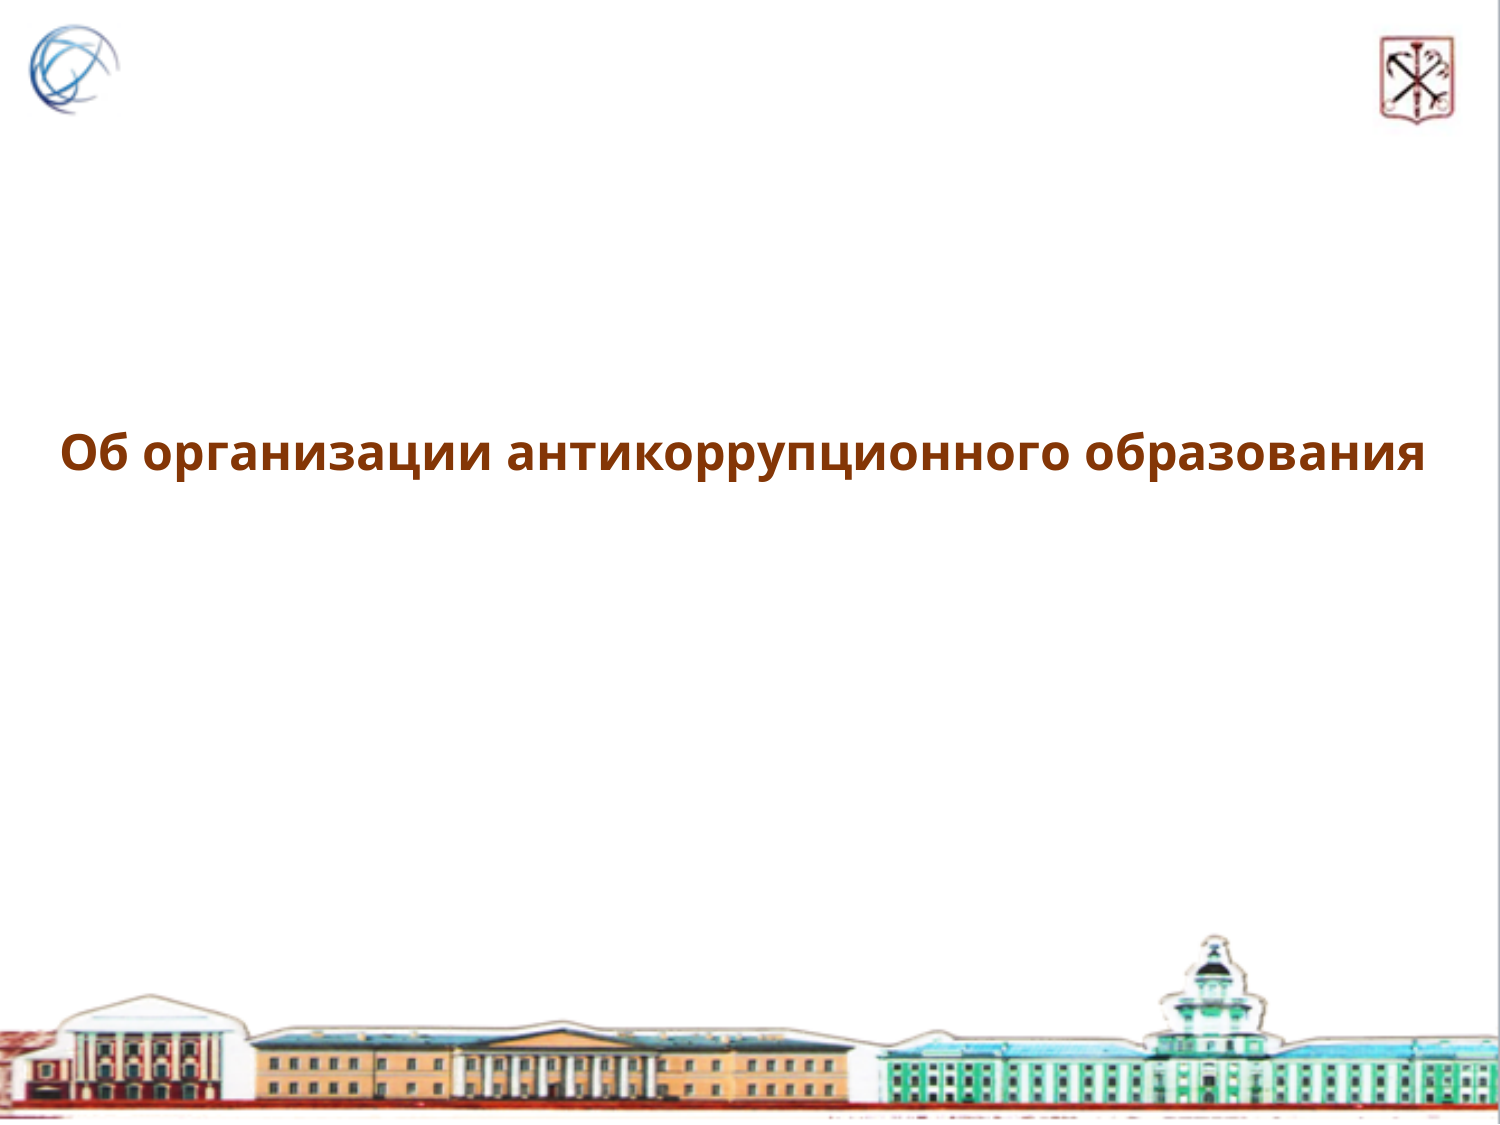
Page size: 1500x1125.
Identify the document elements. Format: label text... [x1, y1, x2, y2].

picture [0, 551, 1500, 1124]
picture [0, 0, 1500, 349]
text_box Об организации антикоррупционного образования [0, 349, 1500, 551]
